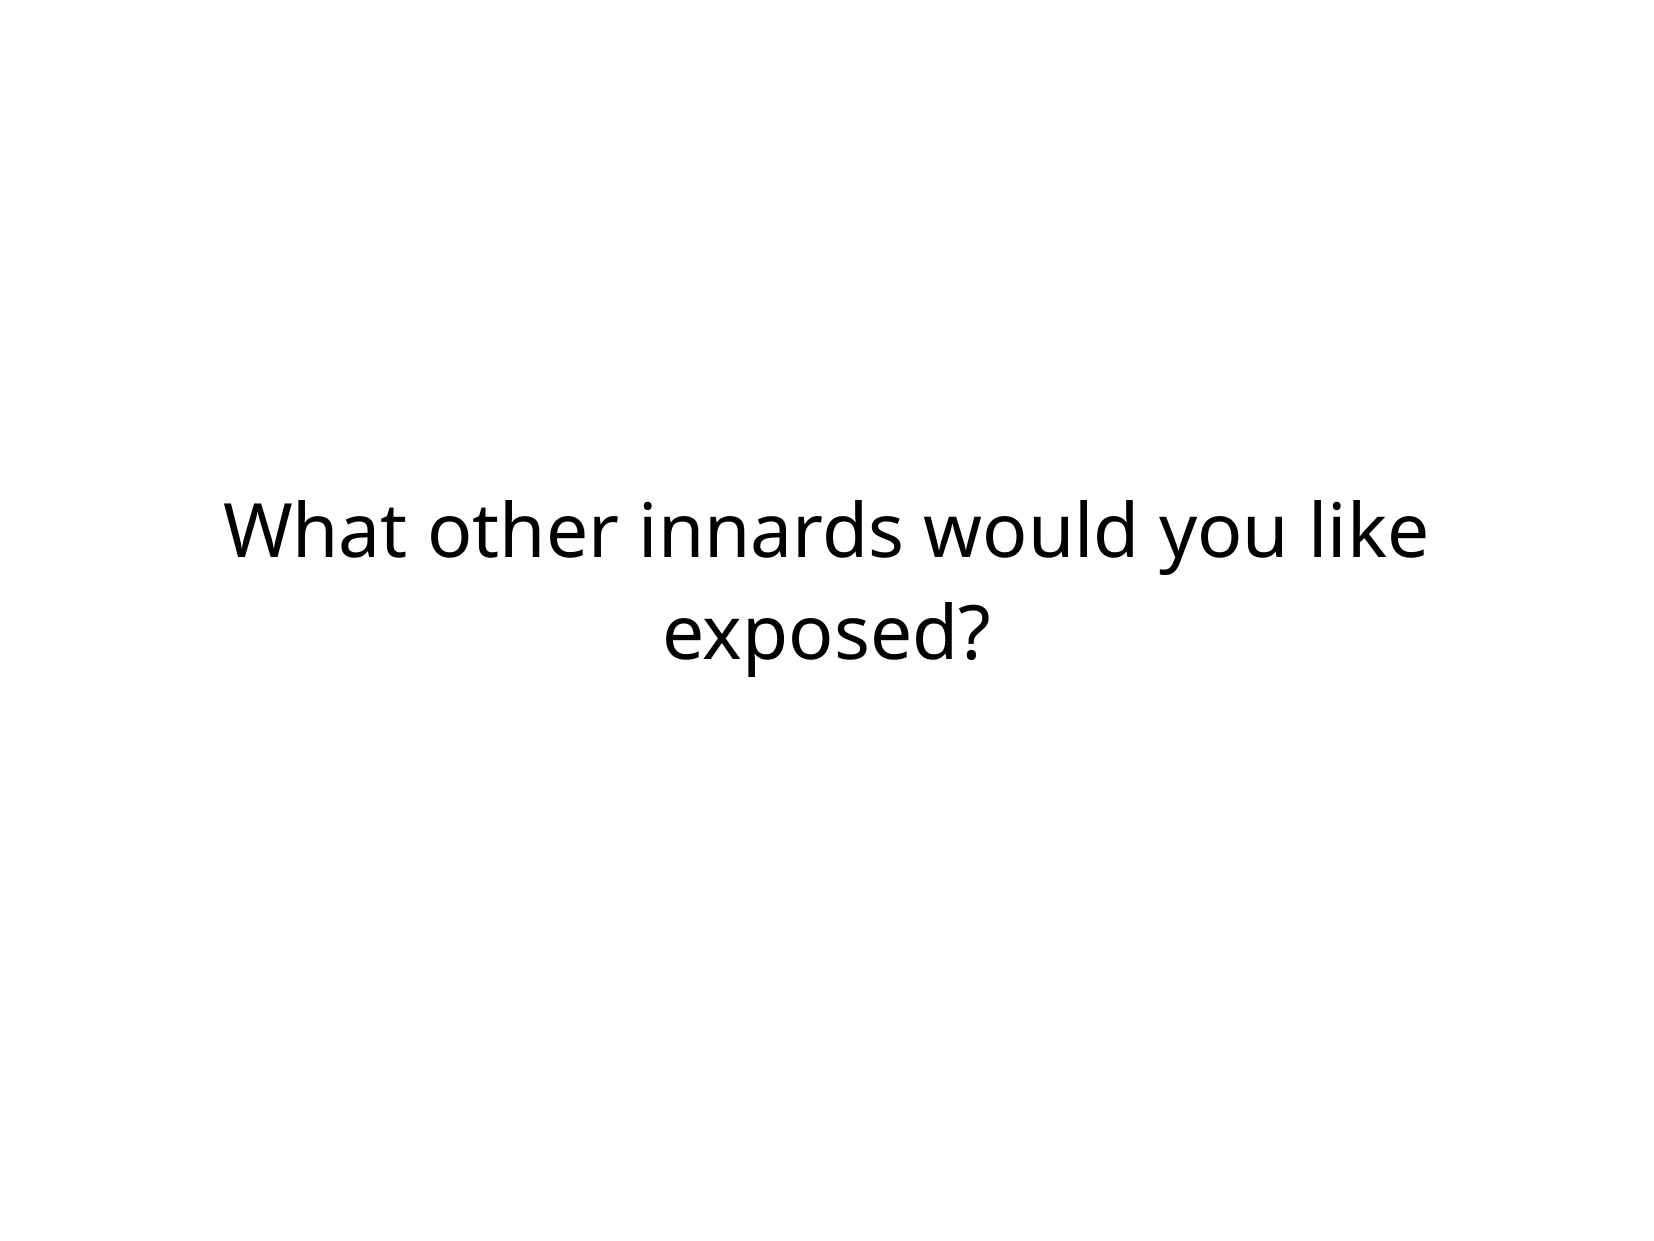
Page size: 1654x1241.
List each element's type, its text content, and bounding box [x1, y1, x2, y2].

subtitle What other innards would you like exposed? [82, 177, 1571, 981]
